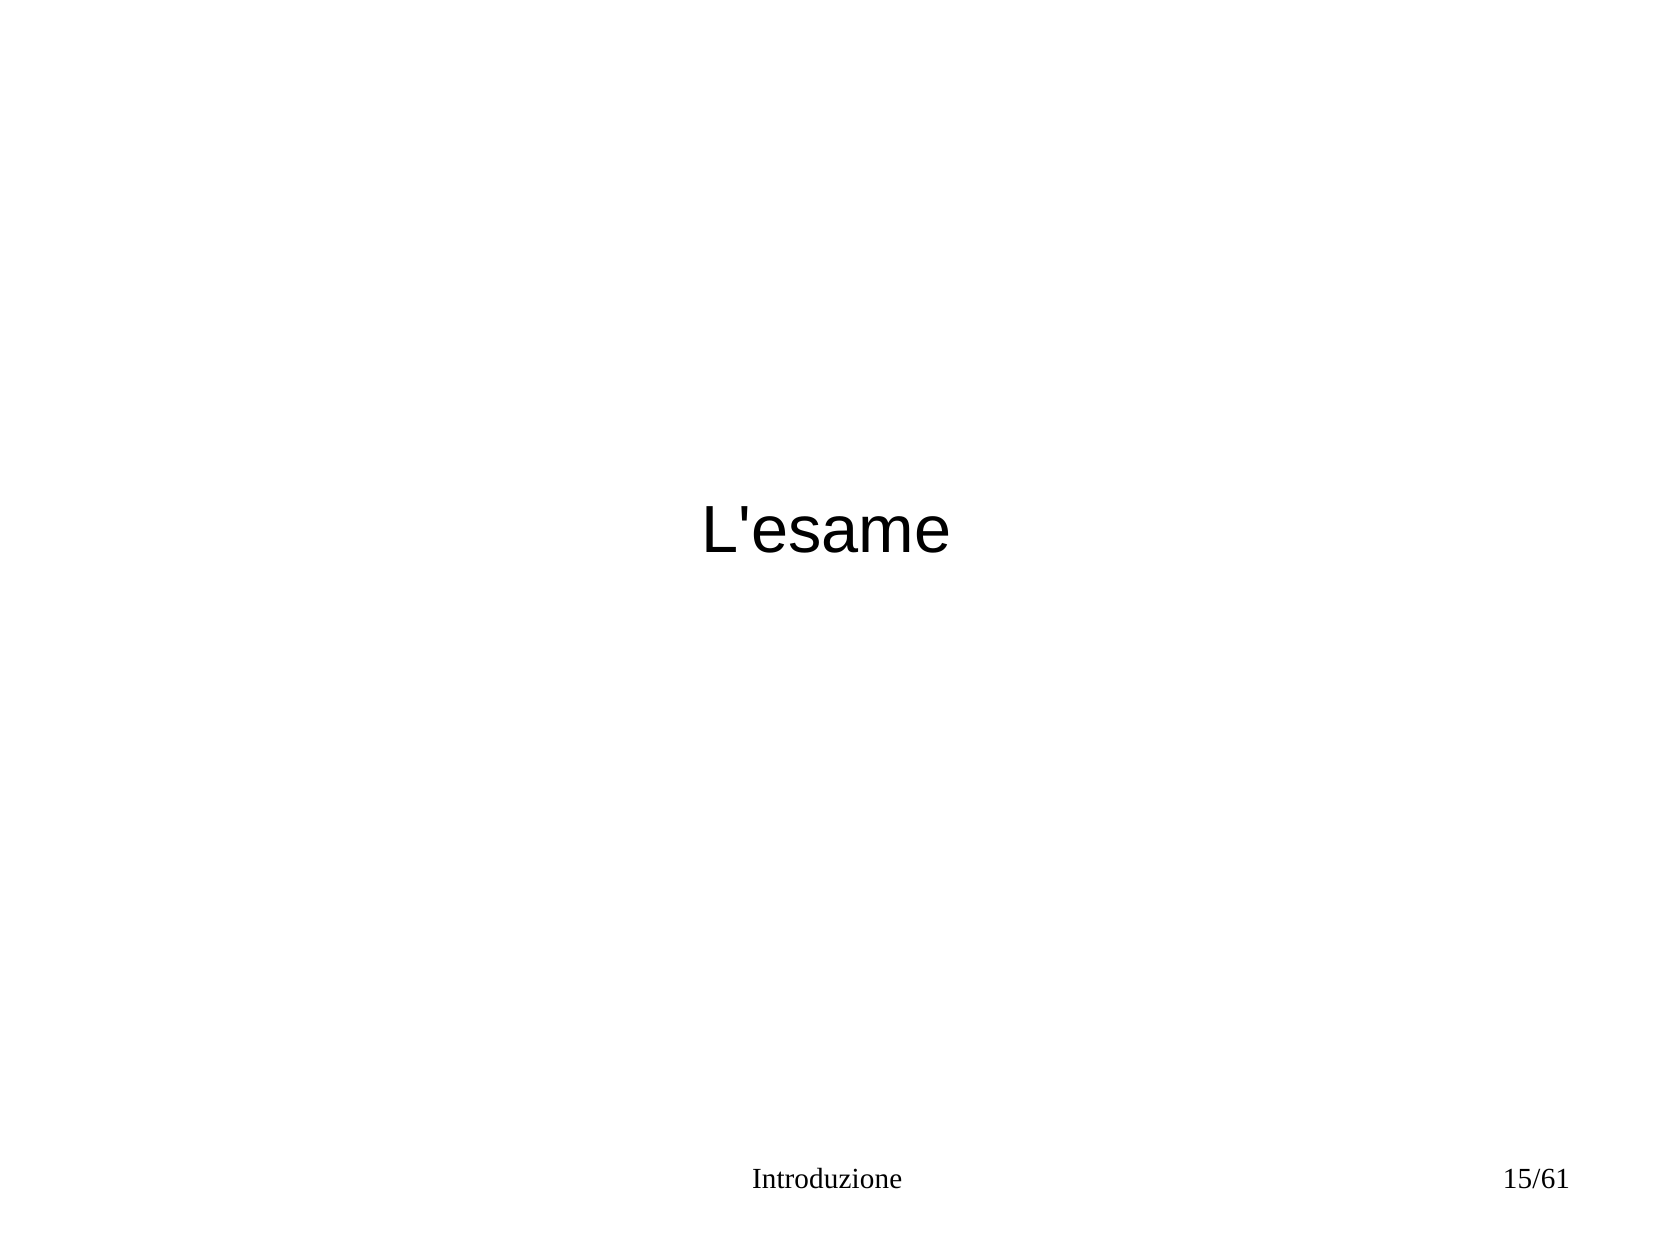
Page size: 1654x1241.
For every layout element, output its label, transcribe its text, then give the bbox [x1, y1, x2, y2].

subtitle L'esame [82, 49, 1571, 1010]
